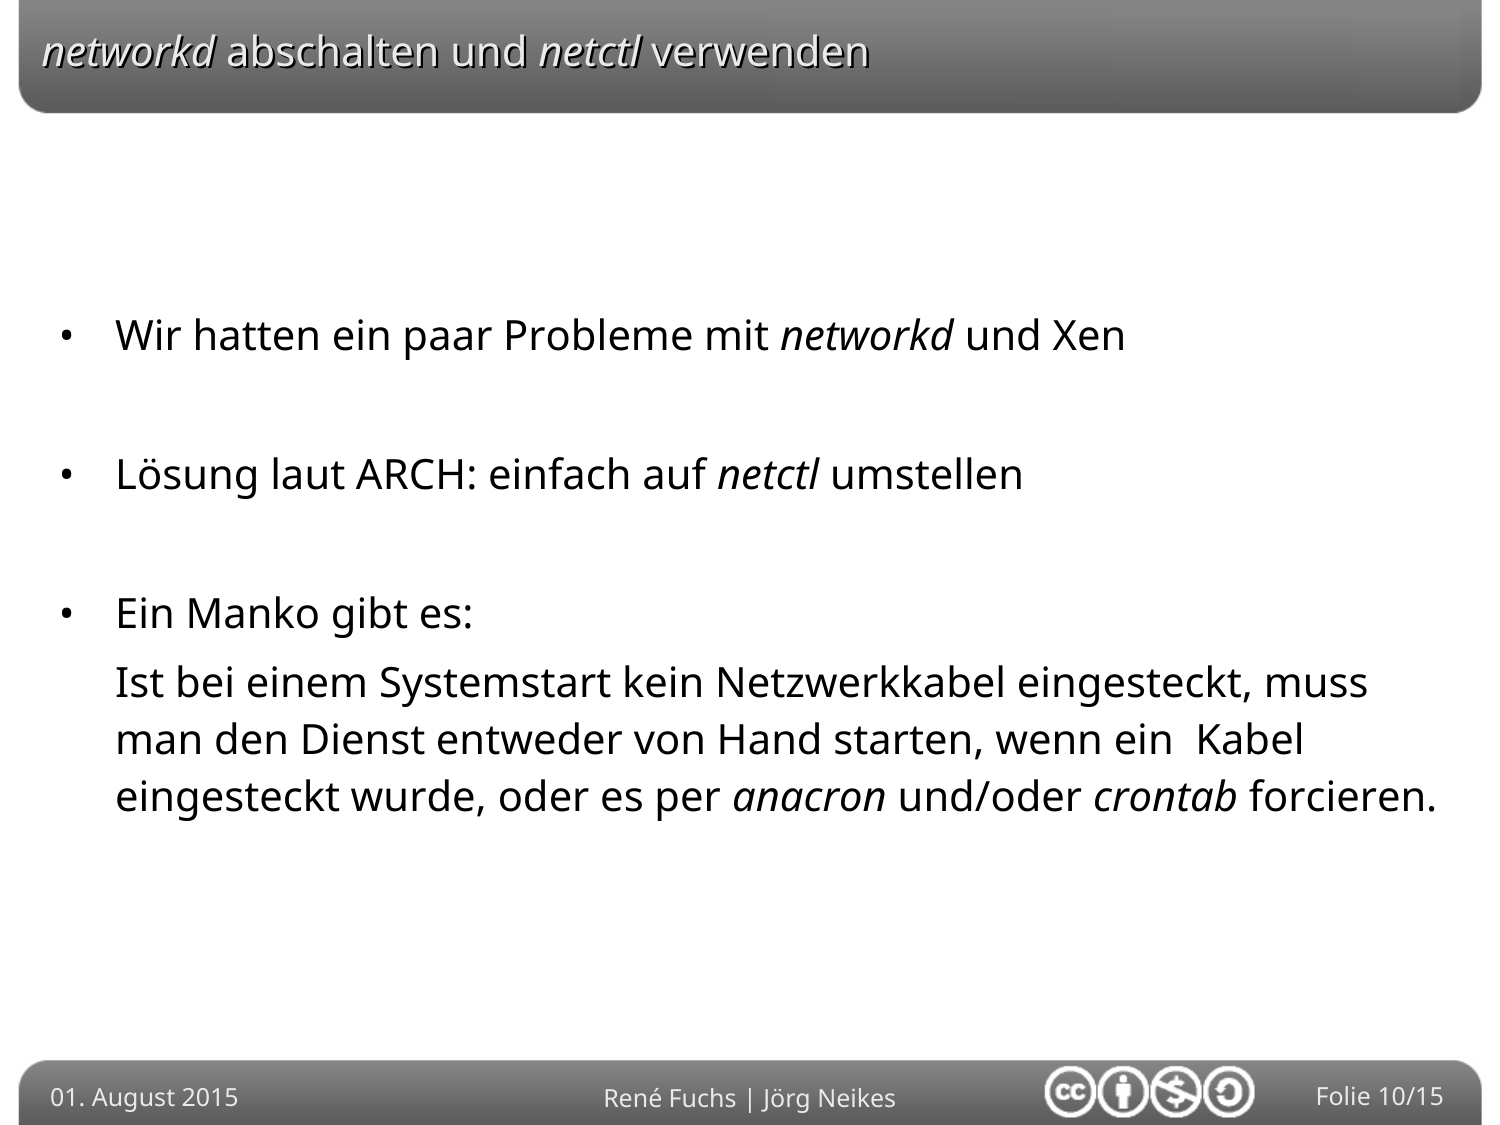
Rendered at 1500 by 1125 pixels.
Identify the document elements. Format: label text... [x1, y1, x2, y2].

list Wir hatten ein paar Probleme mit networkd und Xen Lösung laut ARCH: einfach auf netctl umstellen Ein Manko gibt es: Ist bei einem Systemstart kein Netzwerkkabel eingesteckt, muss man den Dienst entweder von Hand starten, wenn ein Kabel eingesteckt wurde, oder es per anacron und/oder crontab forcieren. [59, 236, 1447, 886]
picture [0, 0, 1500, 1125]
title networkd abschalten und netctl verwenden [41, 0, 1002, 123]
